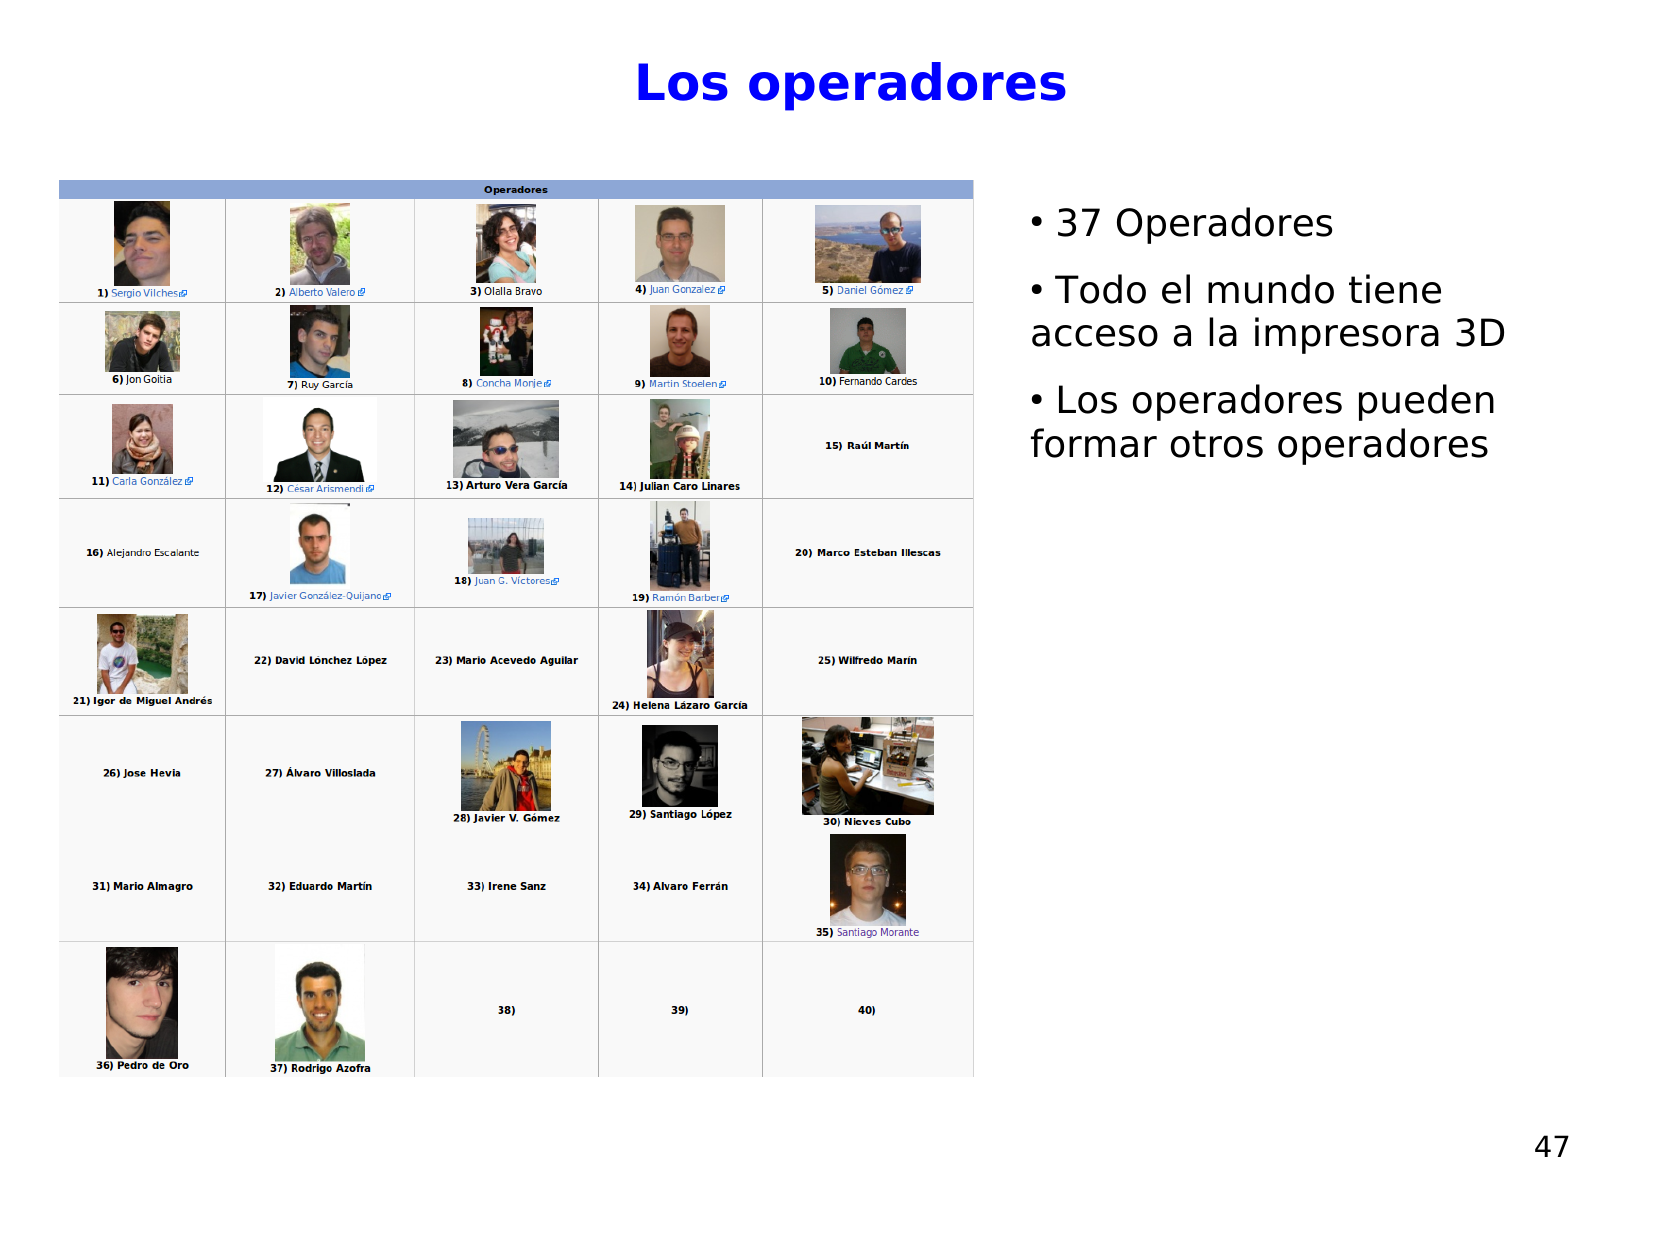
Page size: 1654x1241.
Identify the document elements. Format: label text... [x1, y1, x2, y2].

text_box Los operadores [619, 46, 1084, 120]
picture [59, 177, 974, 1077]
text_box 37 Operadores Todo el mundo tiene acceso a la impresora 3D Los operadores pueden formar otros operadores [1015, 194, 1599, 474]
